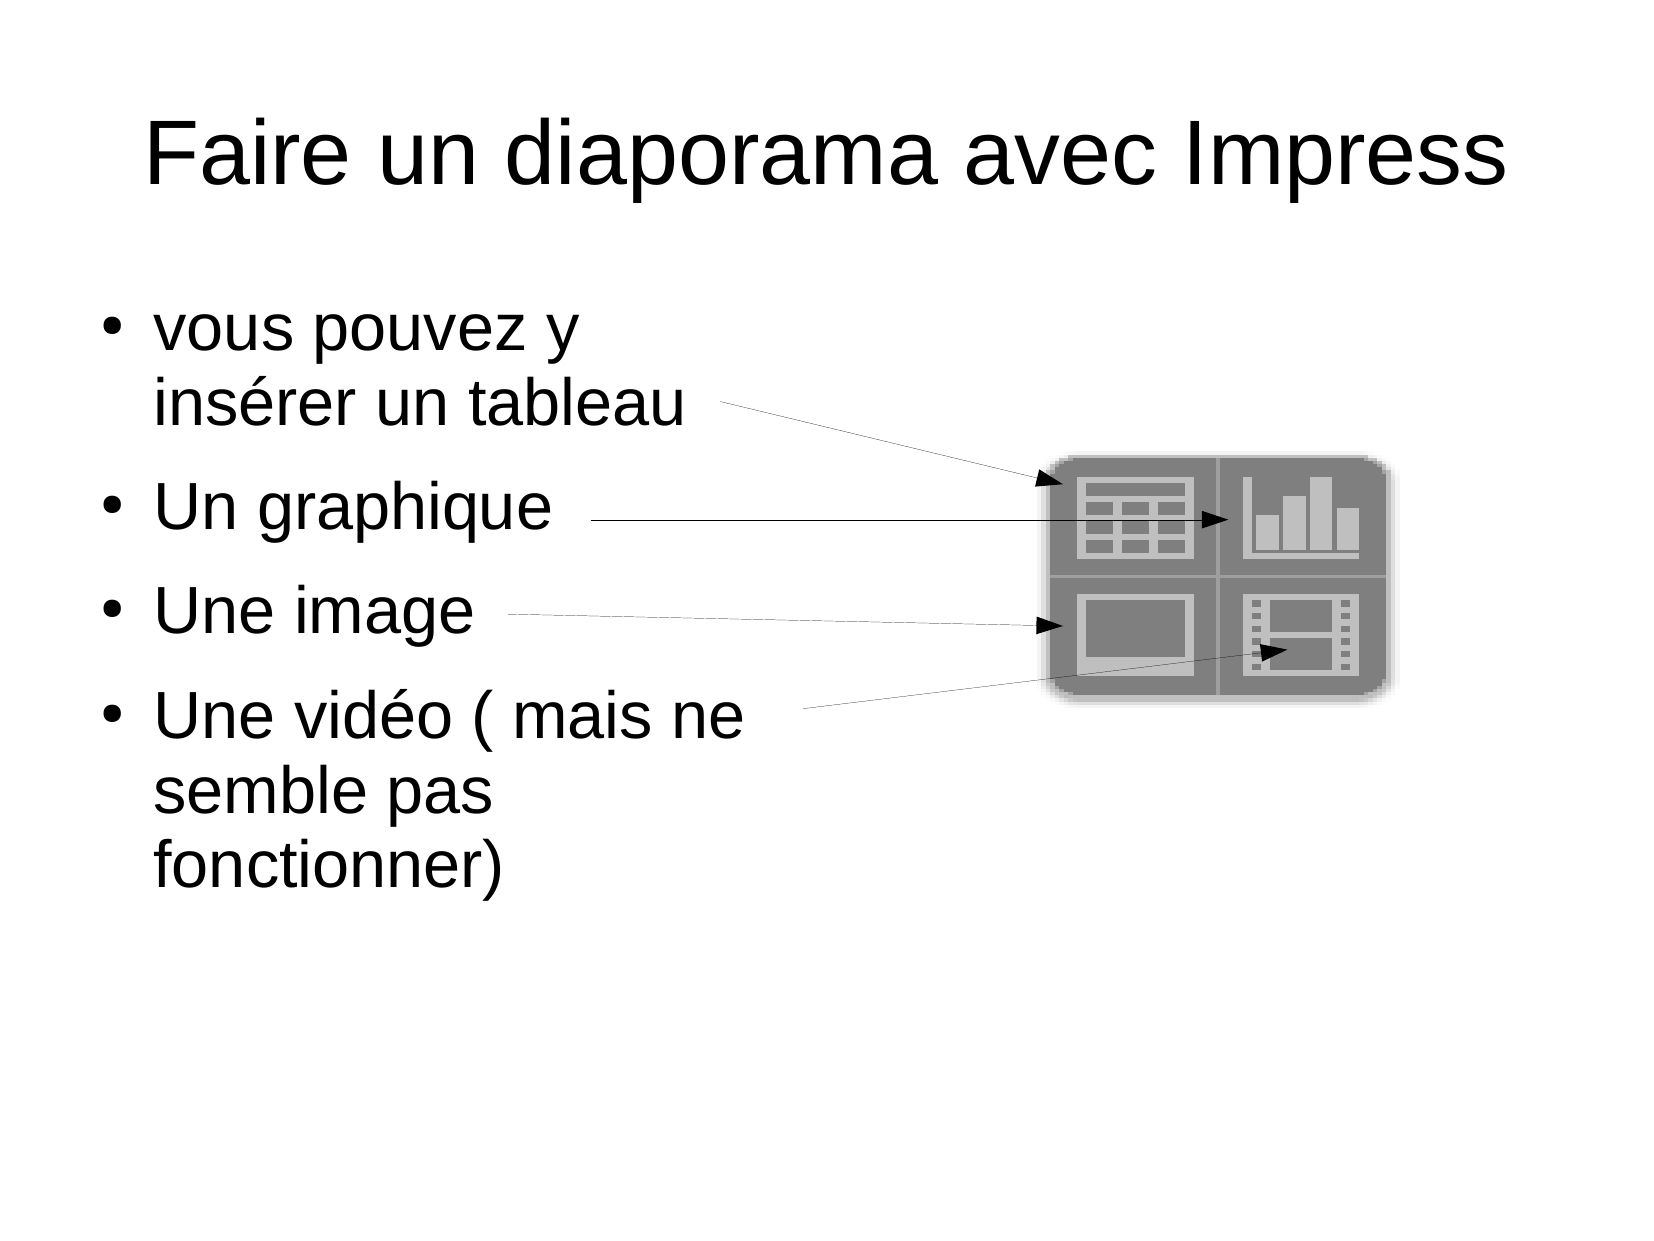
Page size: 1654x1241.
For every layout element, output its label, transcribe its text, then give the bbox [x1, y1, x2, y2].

title Faire un diaporama avec Impress [82, 49, 1571, 257]
list vous pouvez y insérer un tableau Un graphique Une image Une vidéo ( mais ne semble pas fonctionner) [82, 290, 793, 1010]
picture [1015, 436, 1418, 721]
